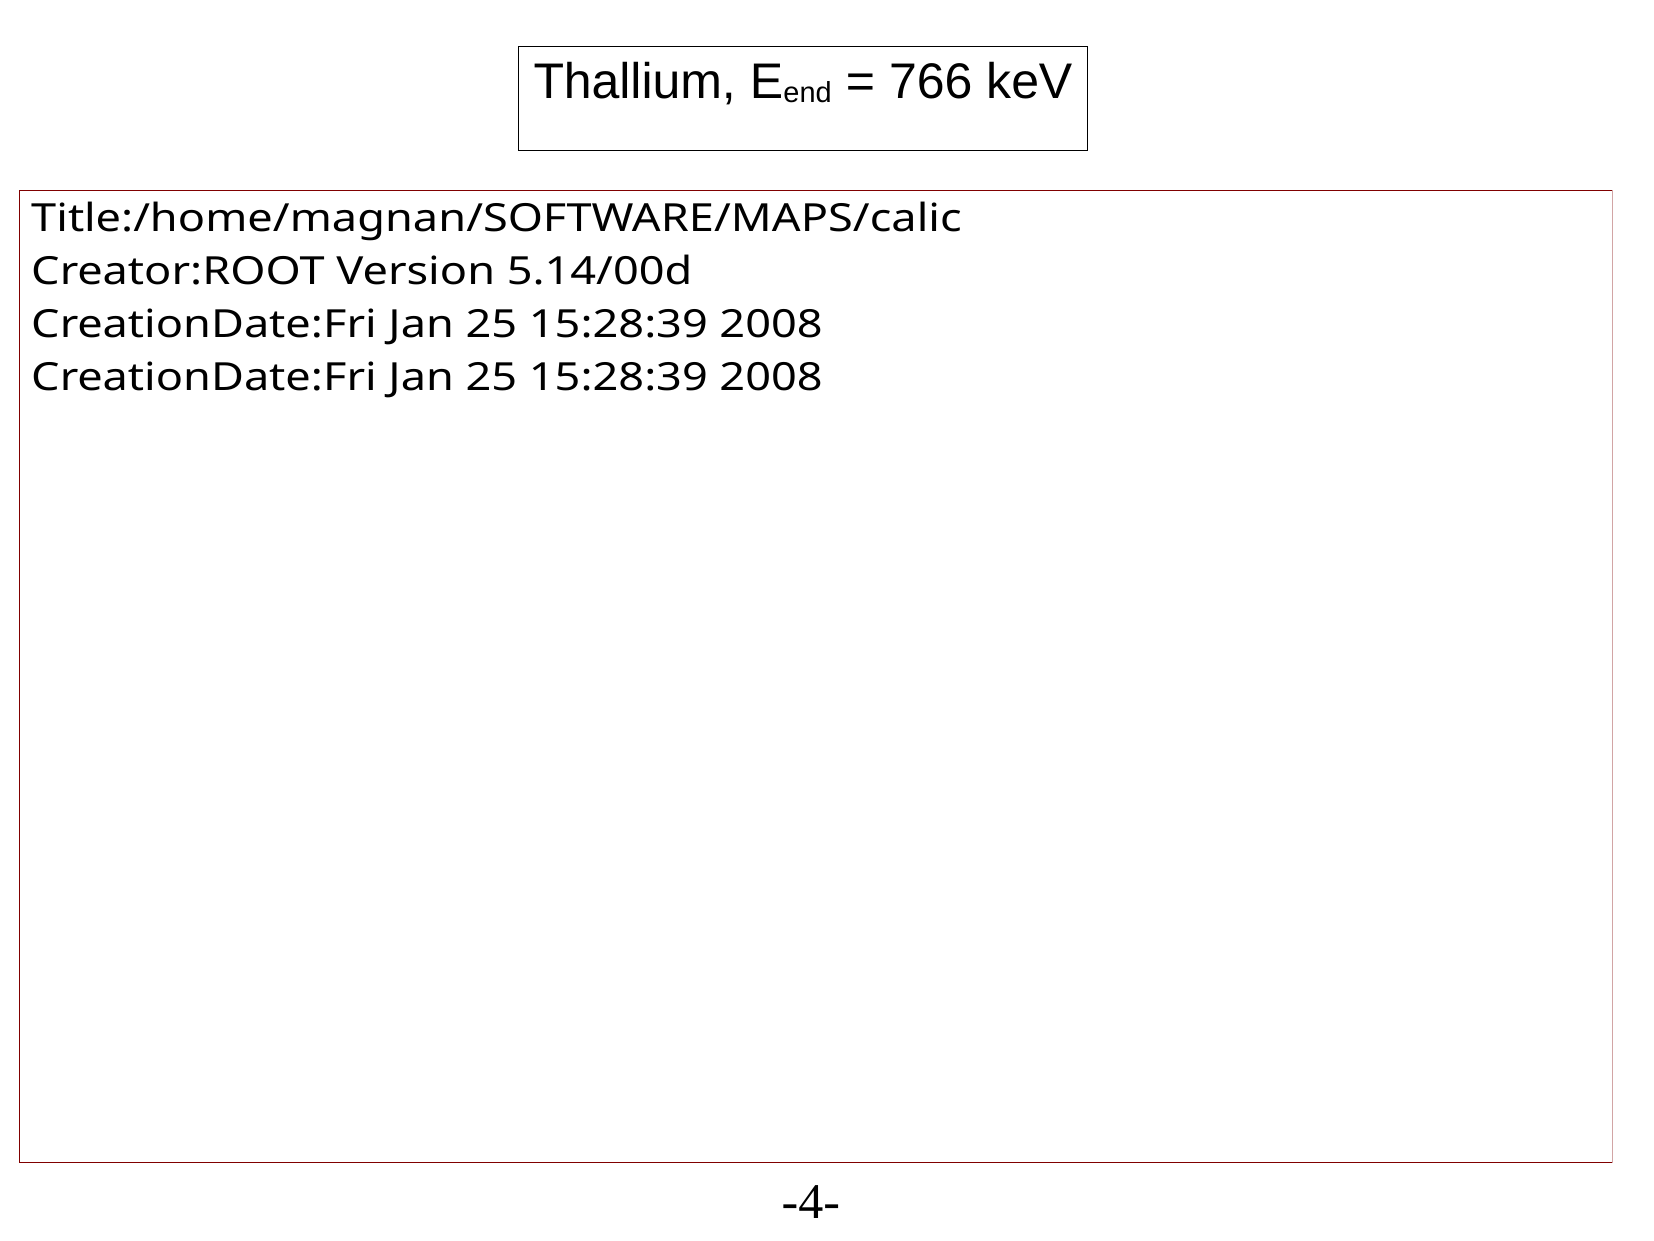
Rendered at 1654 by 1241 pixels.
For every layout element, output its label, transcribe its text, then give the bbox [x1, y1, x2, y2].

text_box Thallium, Eend = 766 keV [518, 46, 1088, 151]
picture [16, 187, 1613, 1163]
